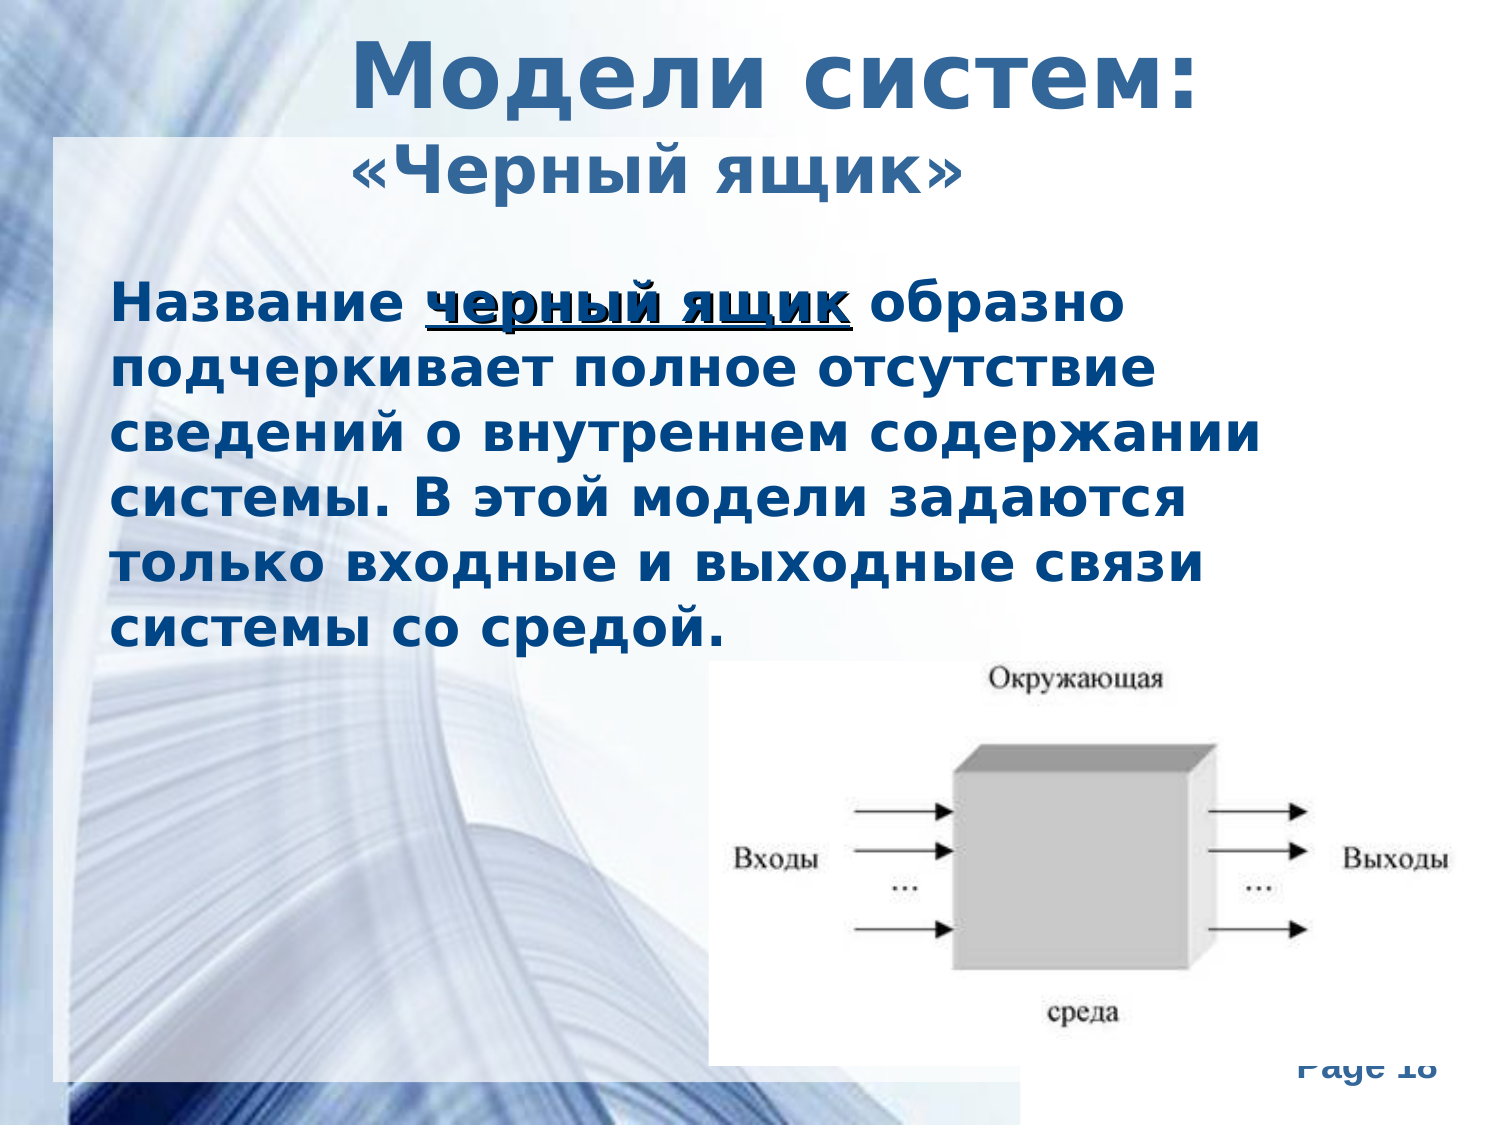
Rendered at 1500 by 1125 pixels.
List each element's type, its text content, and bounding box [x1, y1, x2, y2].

picture [0, 0, 1500, 1125]
text_box Название черный ящик образно подчеркивает полное отсутствие сведений о внутреннем содержании системы. В этой модели задаются только входные и выходные связи системы со средой. [94, 259, 1430, 860]
text_box Модели систем: «Черный ящик» [333, 9, 1218, 215]
